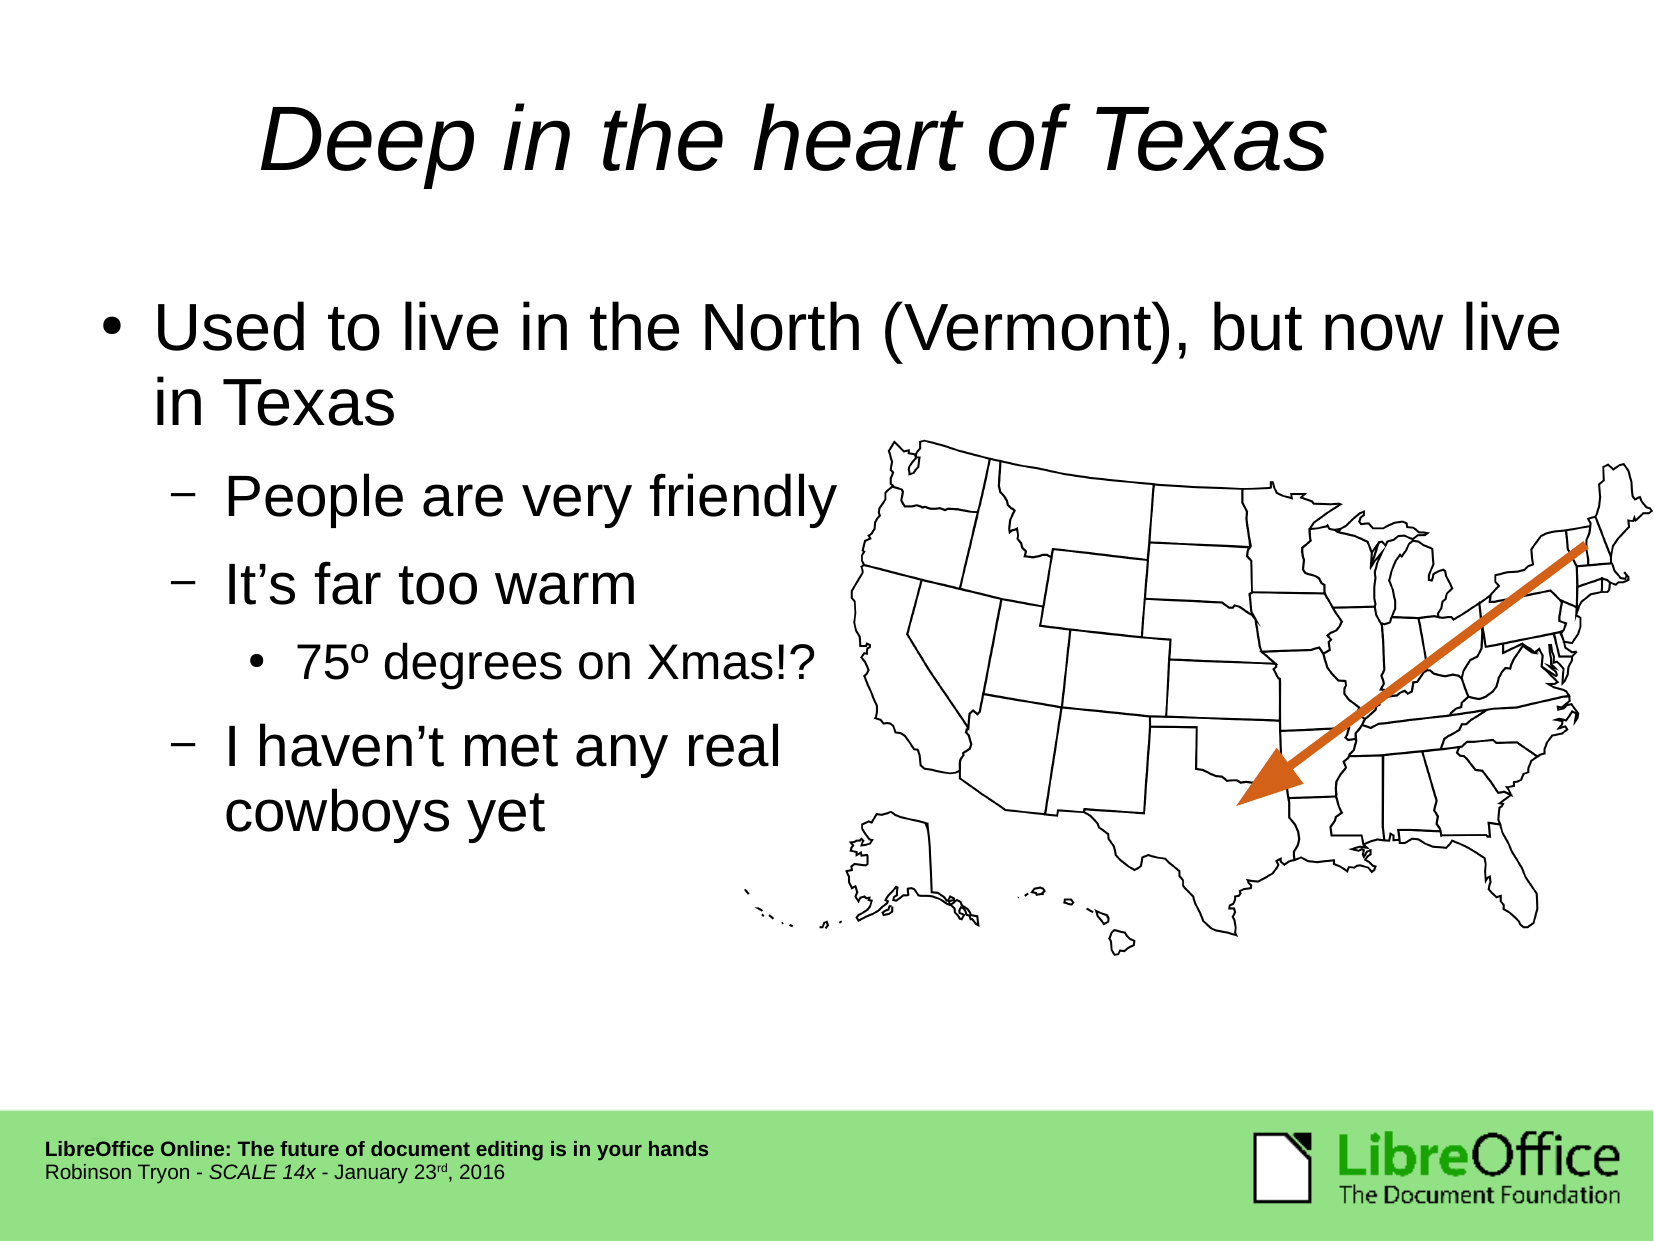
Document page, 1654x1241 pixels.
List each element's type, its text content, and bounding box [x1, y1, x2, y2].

list Used to live in the North (Vermont), but now live in Texas People are very friendly It’s far too warm 75º degrees on Xmas!? I haven’t met any real cowboys yet [82, 290, 1571, 1010]
picture [0, 0, 1654, 1241]
title Deep in the heart of Texas [58, 36, 1531, 242]
